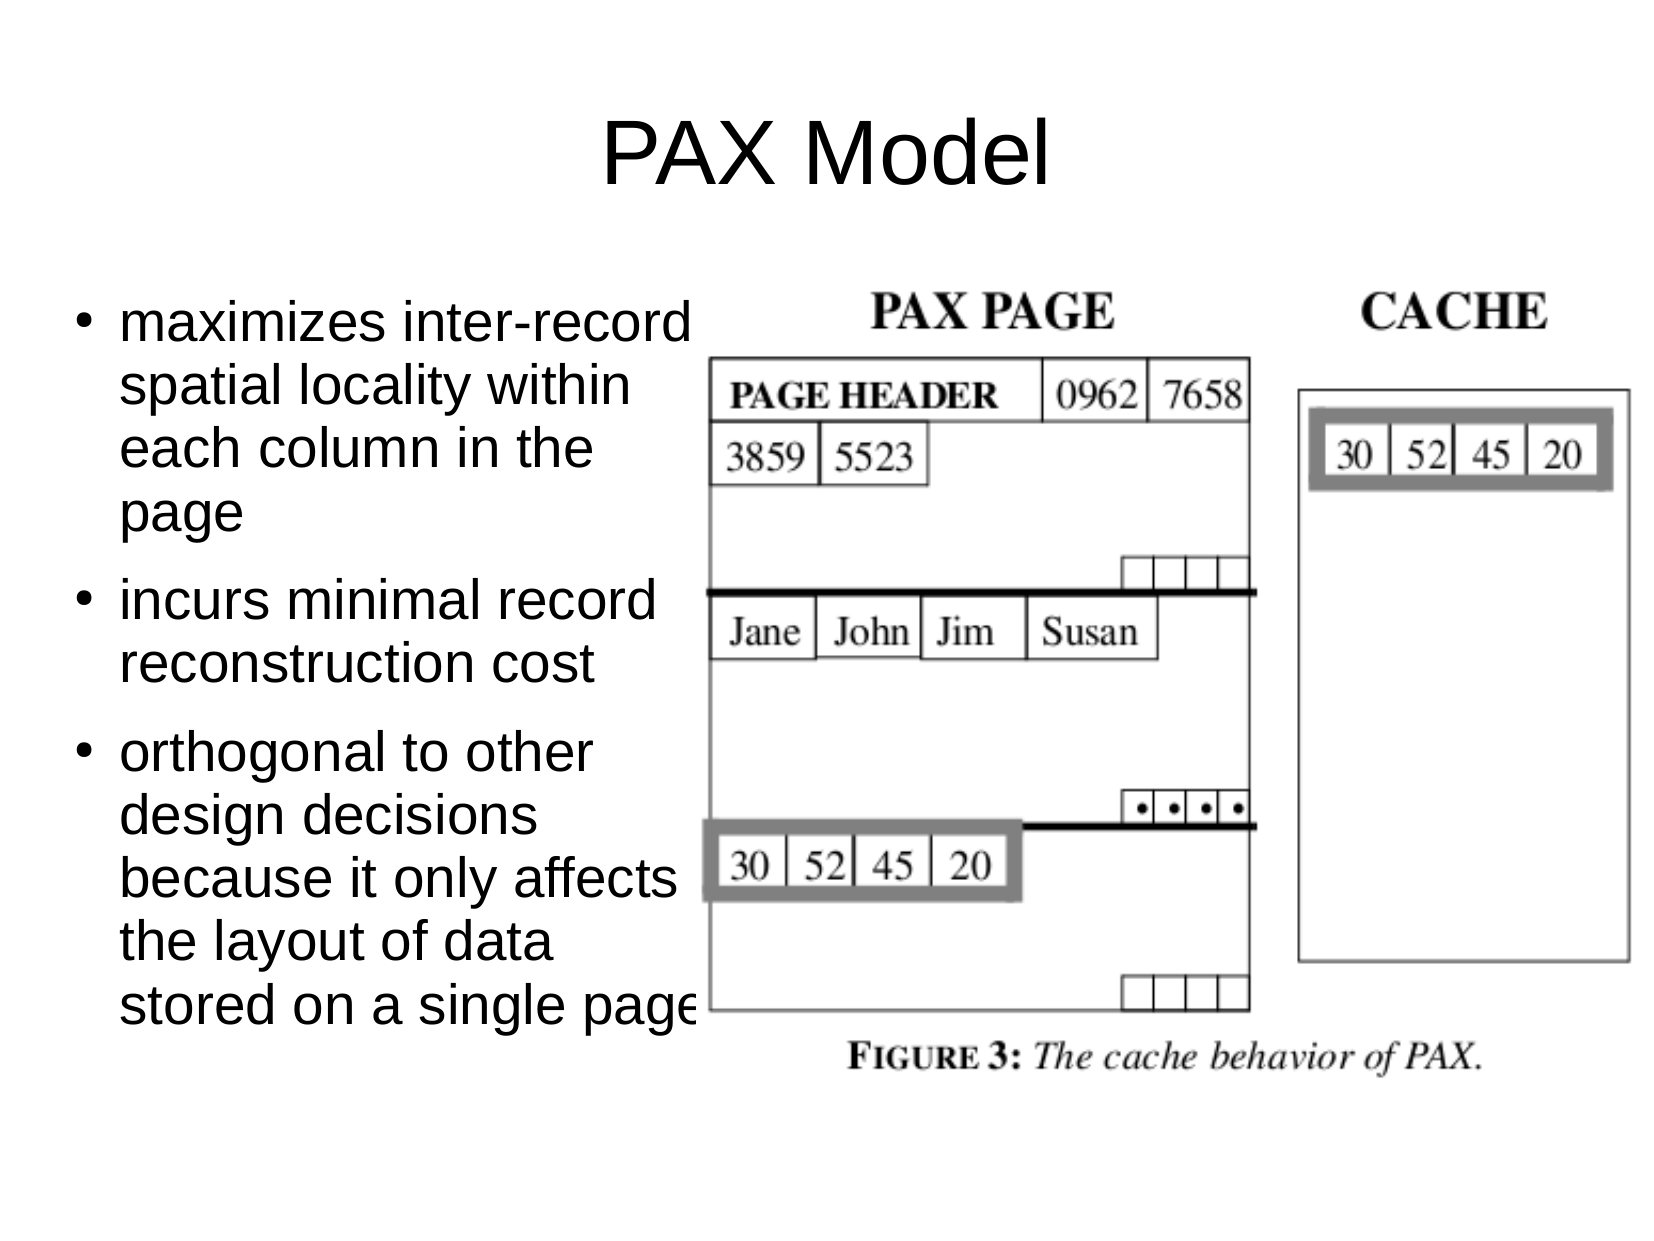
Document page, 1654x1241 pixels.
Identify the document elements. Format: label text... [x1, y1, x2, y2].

list maximizes inter-record spatial locality within each column in the page incurs minimal record reconstruction cost orthogonal to other design decisions because it only affects the layout of data stored on a single page [59, 290, 709, 1109]
picture [696, 256, 1642, 1093]
title PAX Model [82, 56, 1571, 250]
